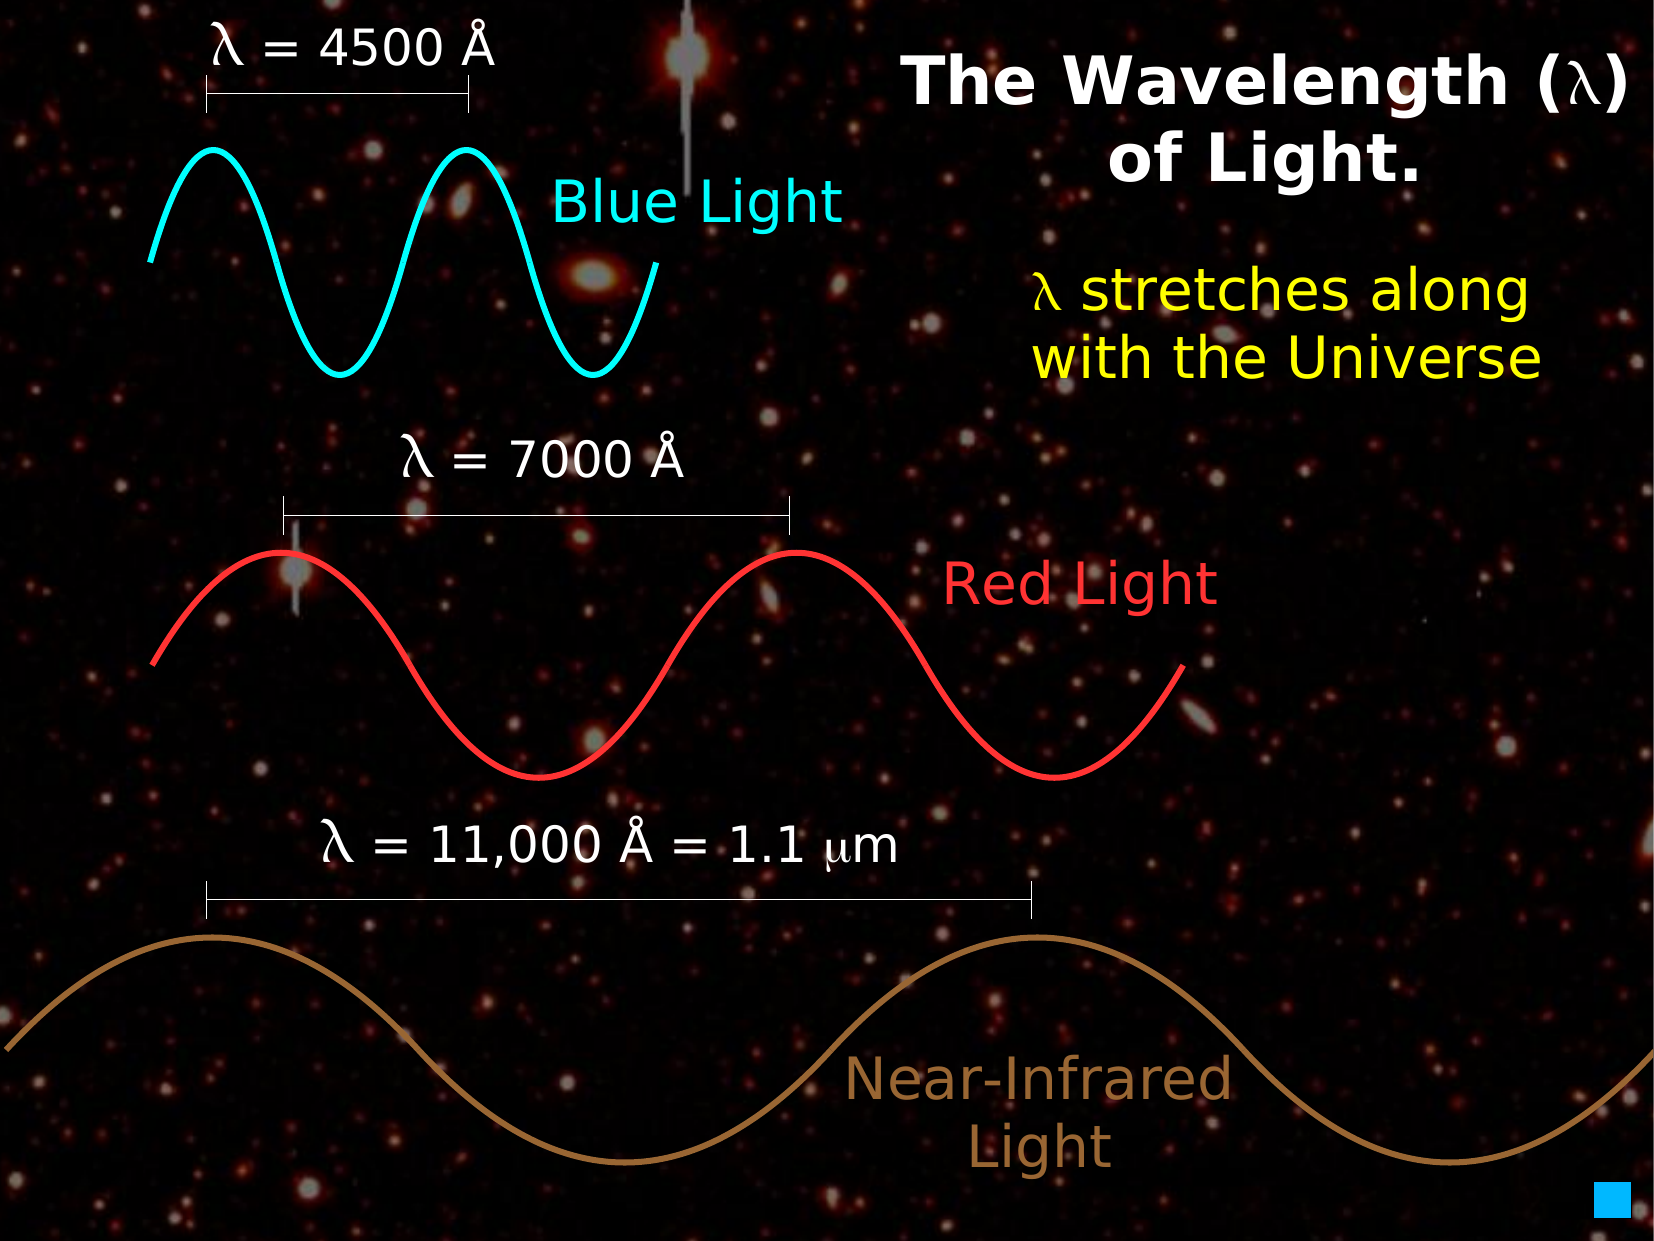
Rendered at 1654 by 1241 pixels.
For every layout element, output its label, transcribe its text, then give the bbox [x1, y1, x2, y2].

text_box  = 7000 Å [398, 431, 682, 499]
text_box [1593, 1181, 1632, 1219]
picture [0, 0, 1654, 1241]
text_box  stretches along with the Universe [1030, 256, 1618, 422]
text_box Near-Infrared Light [843, 1045, 1236, 1182]
text_box  = 4500 Å [208, 18, 493, 86]
text_box  = 11,000 Å = 1.1 mm [318, 815, 893, 885]
text_box Red Light [941, 550, 1219, 618]
text_box Blue Light [550, 168, 844, 237]
text_box The Wavelength () of Light. [900, 42, 1635, 208]
